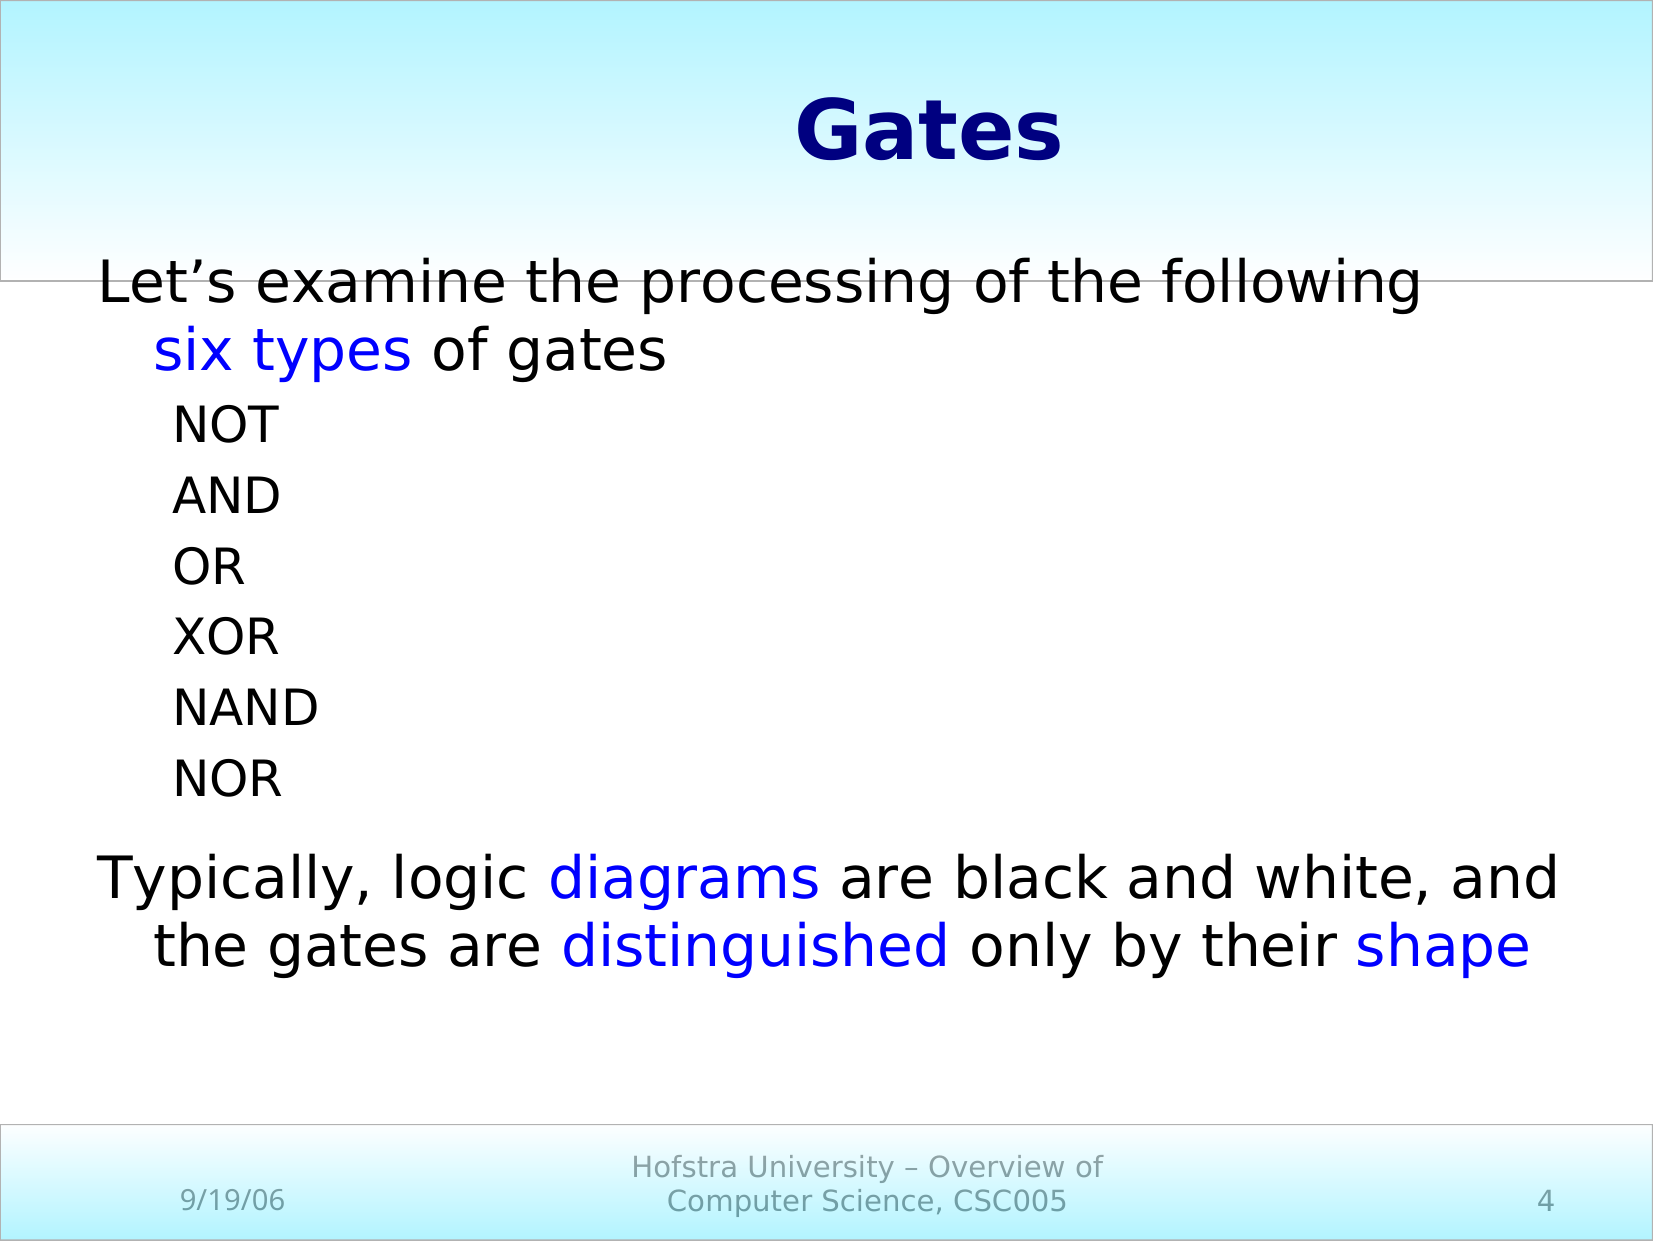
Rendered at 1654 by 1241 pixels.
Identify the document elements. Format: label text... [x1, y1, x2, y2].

title Gates [247, 27, 1612, 235]
list Let’s examine the processing of the following six types of gates NOT AND OR XOR NAND NOR Typically, logic diagrams are black and white, and the gates are distinguished only by their shape [82, 240, 1612, 1241]
